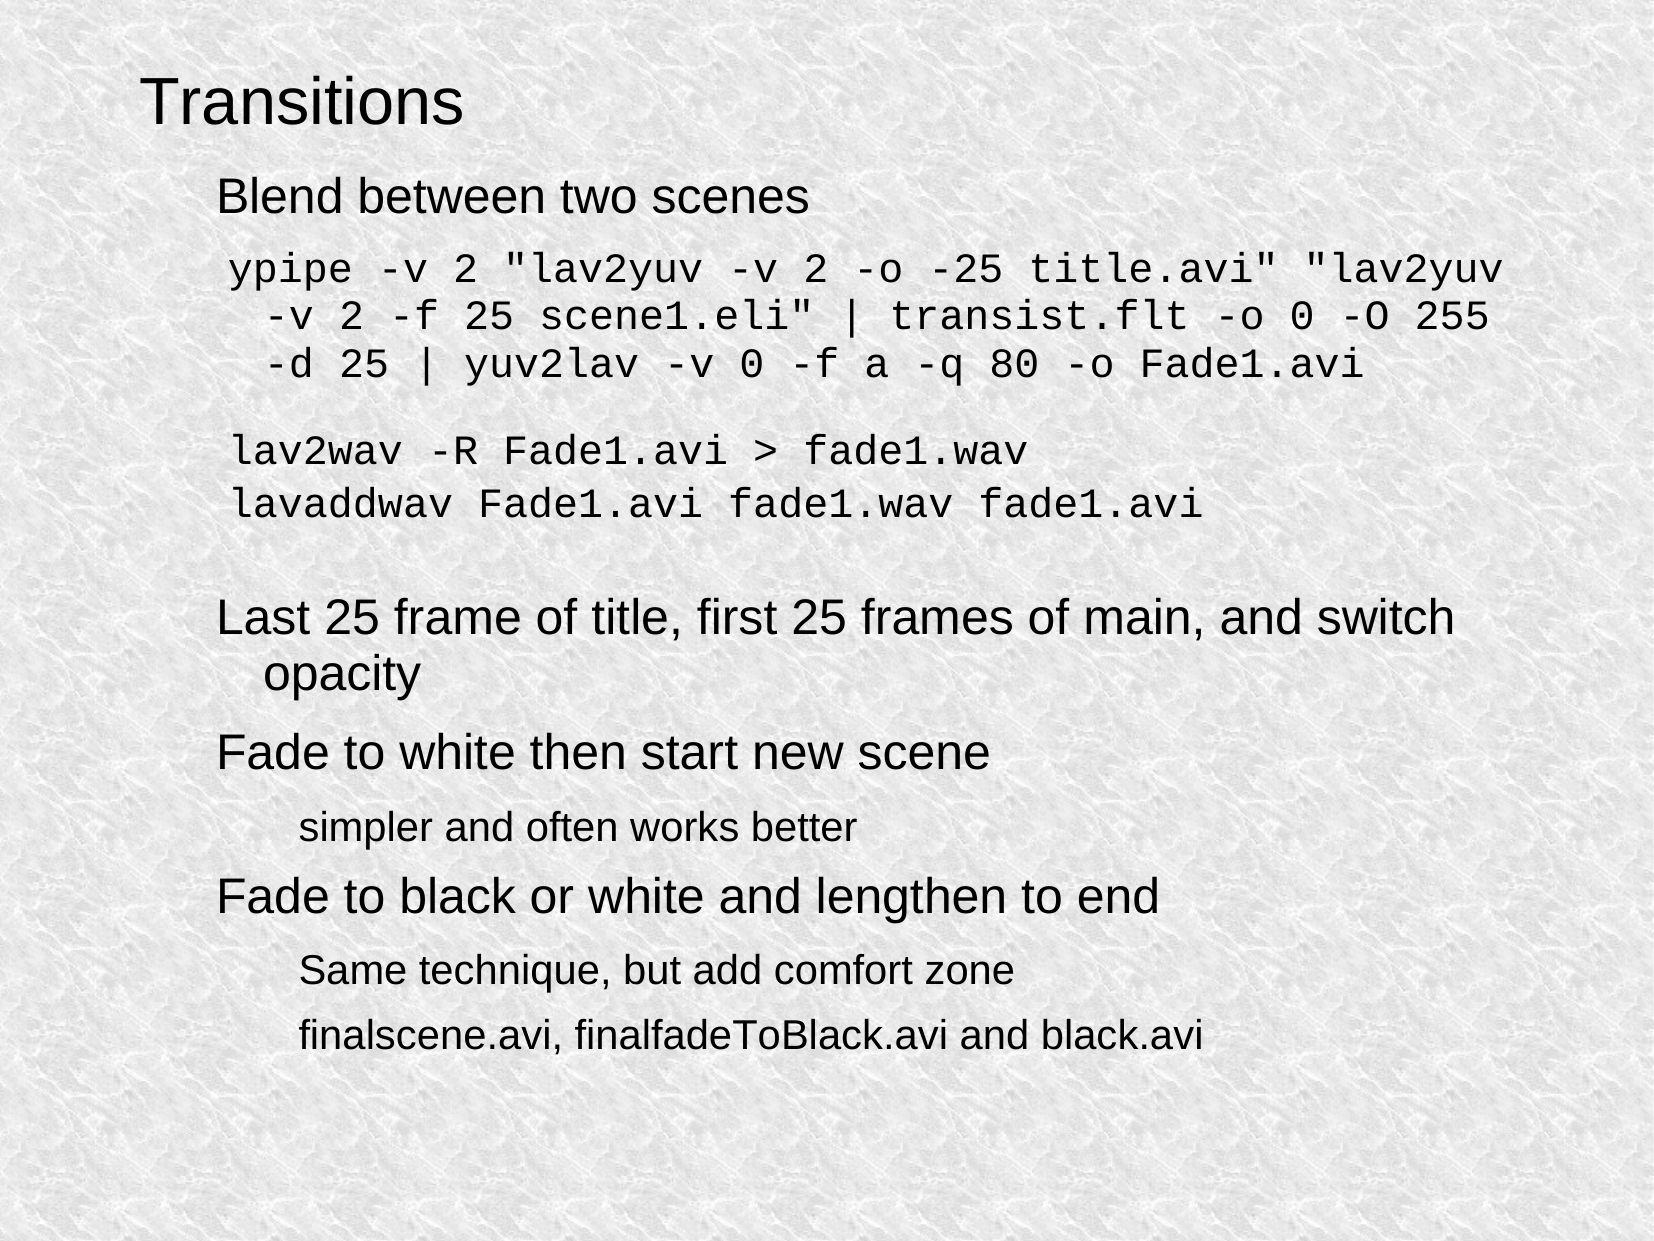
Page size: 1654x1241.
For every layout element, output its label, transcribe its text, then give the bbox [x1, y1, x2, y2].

picture [0, 0, 1654, 1241]
list Transitions Blend between two scenes ypipe -v 2 "lav2yuv -v 2 -o -25 title.avi" "lav2yuv -v 2 -f 25 scene1.eli" | transist.flt -o 0 -O 255 -d 25 | yuv2lav -v 0 -f a -q 80 -o Fade1.avi lav2wav -R Fade1.avi > fade1.wav lavaddwav Fade1.avi fade1.wav fade1.avi Last 25 frame of title, first 25 frames of main, and switch opacity Fade to white then start new scene simpler and often works better Fade to black or white and lengthen to end Same technique, but add comfort zone finalscene.avi, finalfadeToBlack.avi and black.avi [121, 64, 1534, 1127]
